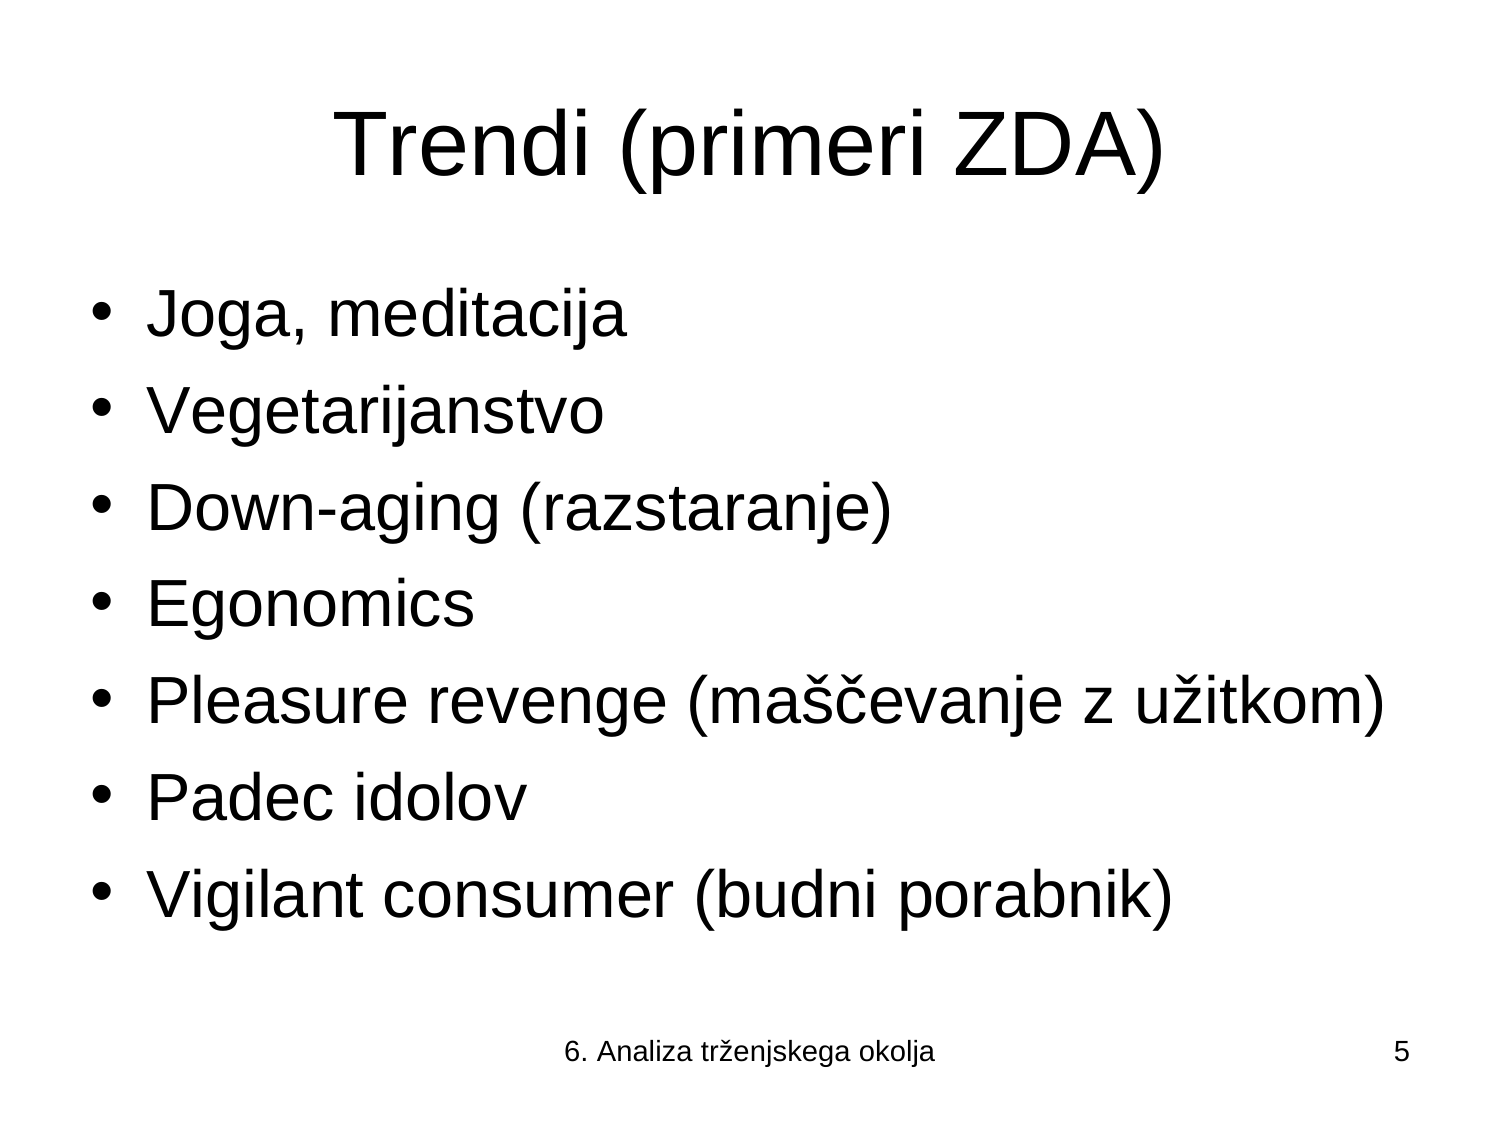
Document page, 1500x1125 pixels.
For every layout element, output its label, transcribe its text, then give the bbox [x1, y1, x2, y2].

title Trendi (primeri ZDA) [75, 45, 1426, 233]
text_box <number> [1074, 1024, 1426, 1103]
text_box 6. Analiza trženjskega okolja [512, 1024, 988, 1103]
list Joga, meditacija Vegetarijanstvo Down-aging (razstaranje) Egonomics Pleasure revenge (maščevanje z užitkom) Padec idolov Vigilant consumer (budni porabnik) [75, 262, 1426, 1006]
